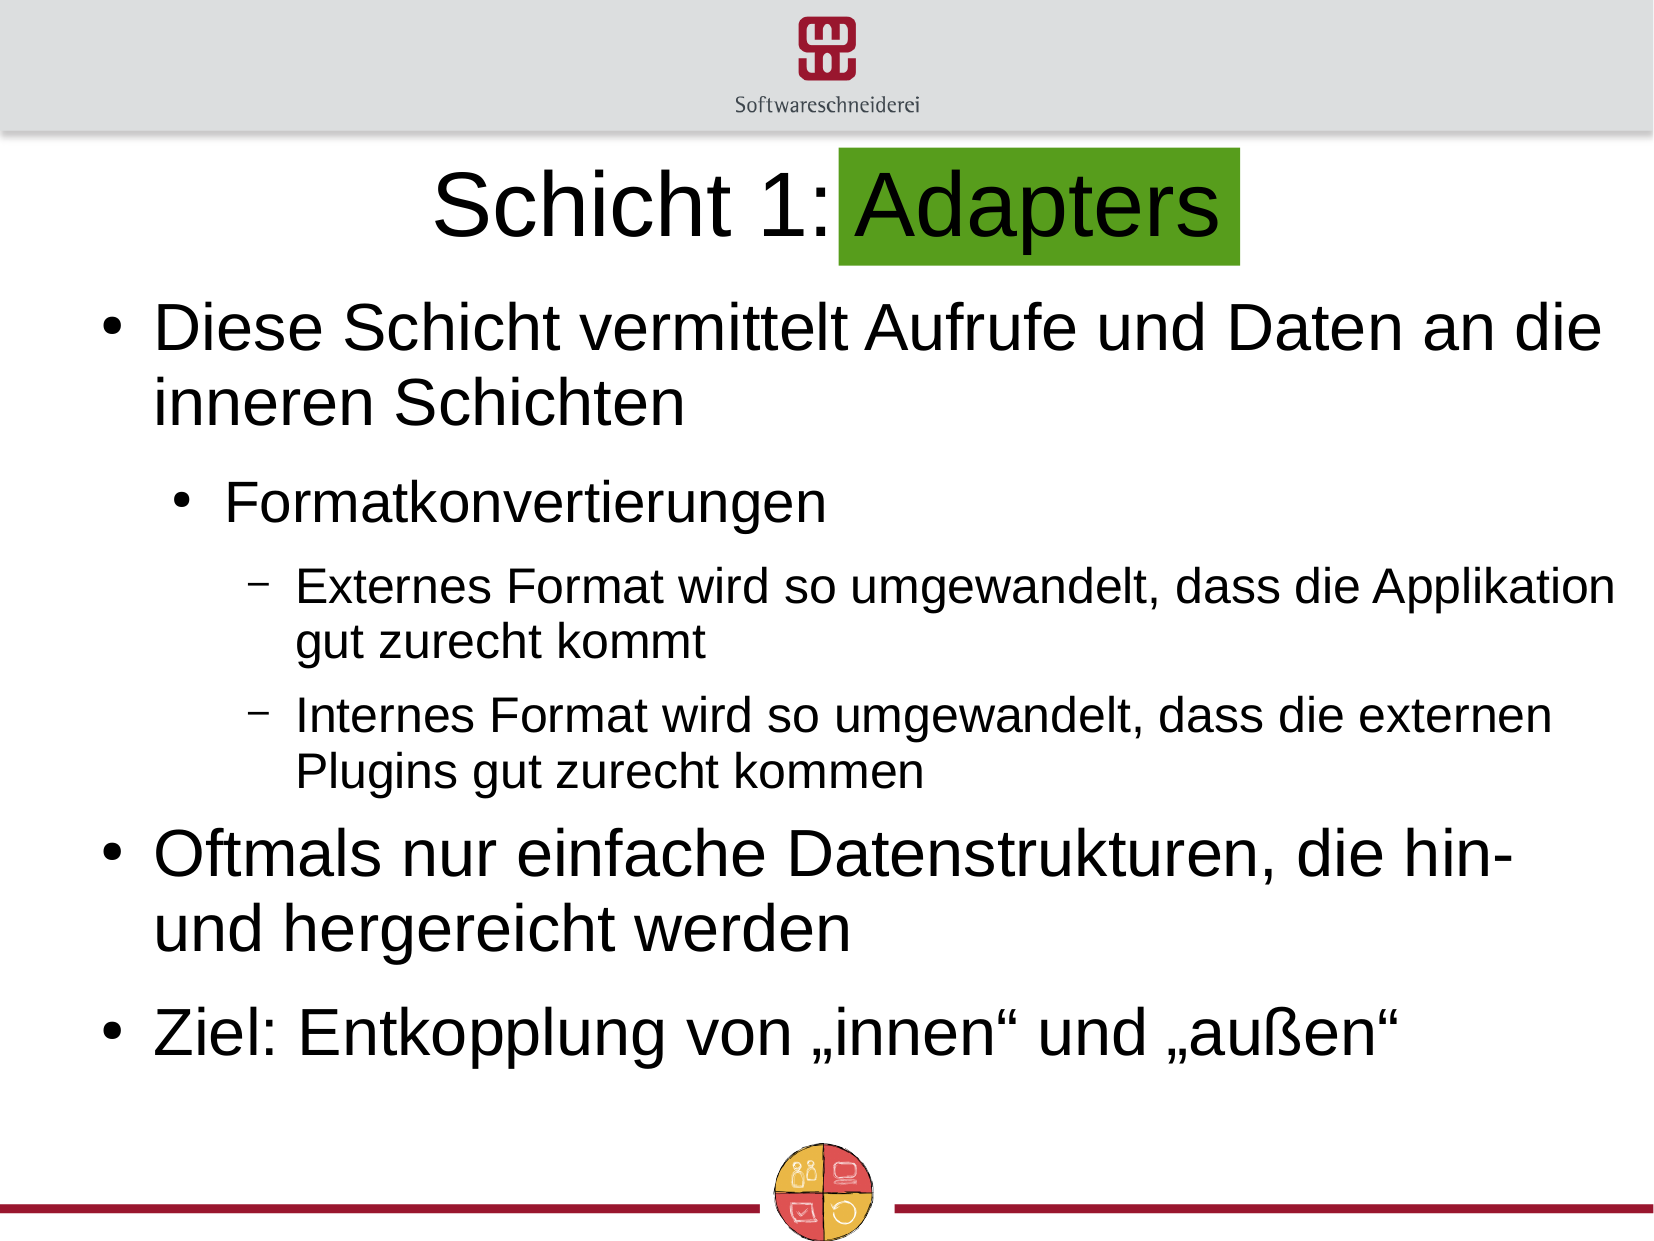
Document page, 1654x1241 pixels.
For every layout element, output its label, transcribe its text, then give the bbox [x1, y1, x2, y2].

picture [0, 0, 1654, 1241]
text_box [838, 257, 1241, 266]
title Schicht 1: Adapters [82, 147, 1571, 257]
list Diese Schicht vermittelt Aufrufe und Daten an die inneren Schichten Formatkonvertierungen Externes Format wird so umgewandelt, dass die Applikation gut zurecht kommt Internes Format wird so umgewandelt, dass die externen Plugins gut zurecht kommen Oftmals nur einfache Datenstrukturen, die hin- und hergereicht werden Ziel: Entkopplung von „innen“ und „außen“ [82, 290, 1619, 1070]
